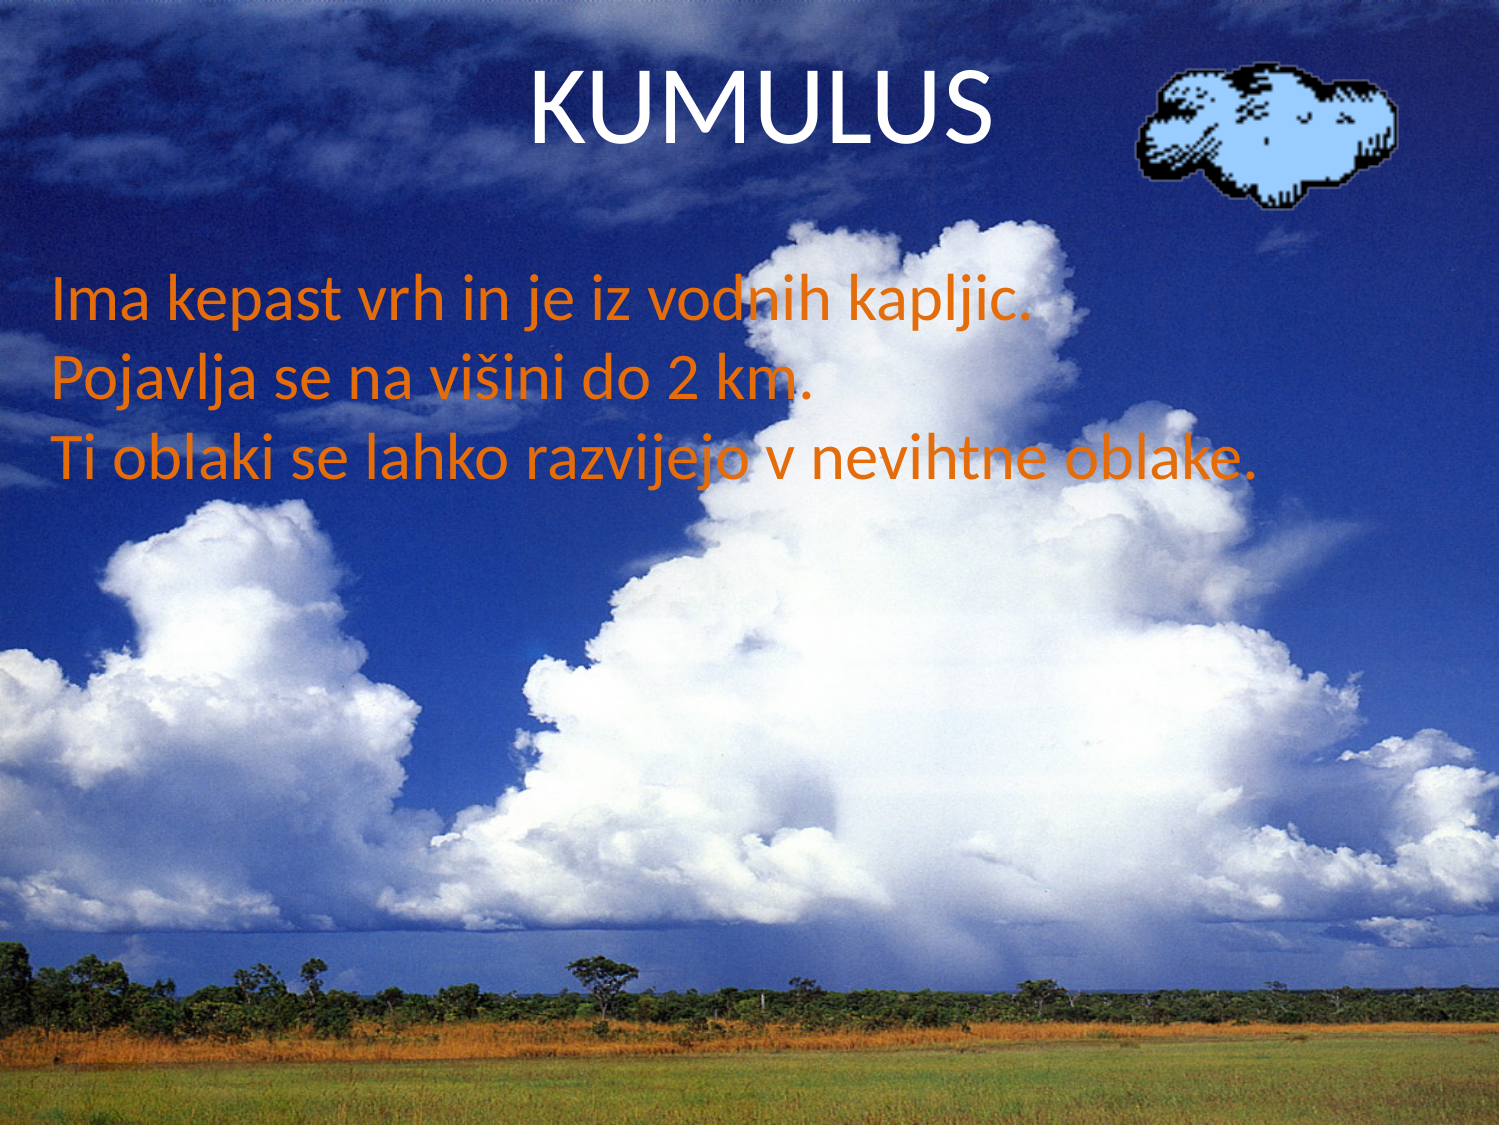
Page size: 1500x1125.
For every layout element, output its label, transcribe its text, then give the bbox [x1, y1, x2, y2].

picture [0, 0, 1499, 1125]
text_box KUMULUS [375, 23, 1149, 174]
text_box Ima kepast vrh in je iz vodnih kapljic. Pojavlja se na višini do 2 km. Ti oblaki se lahko razvijejo v nevihtne oblake. [35, 246, 1465, 501]
